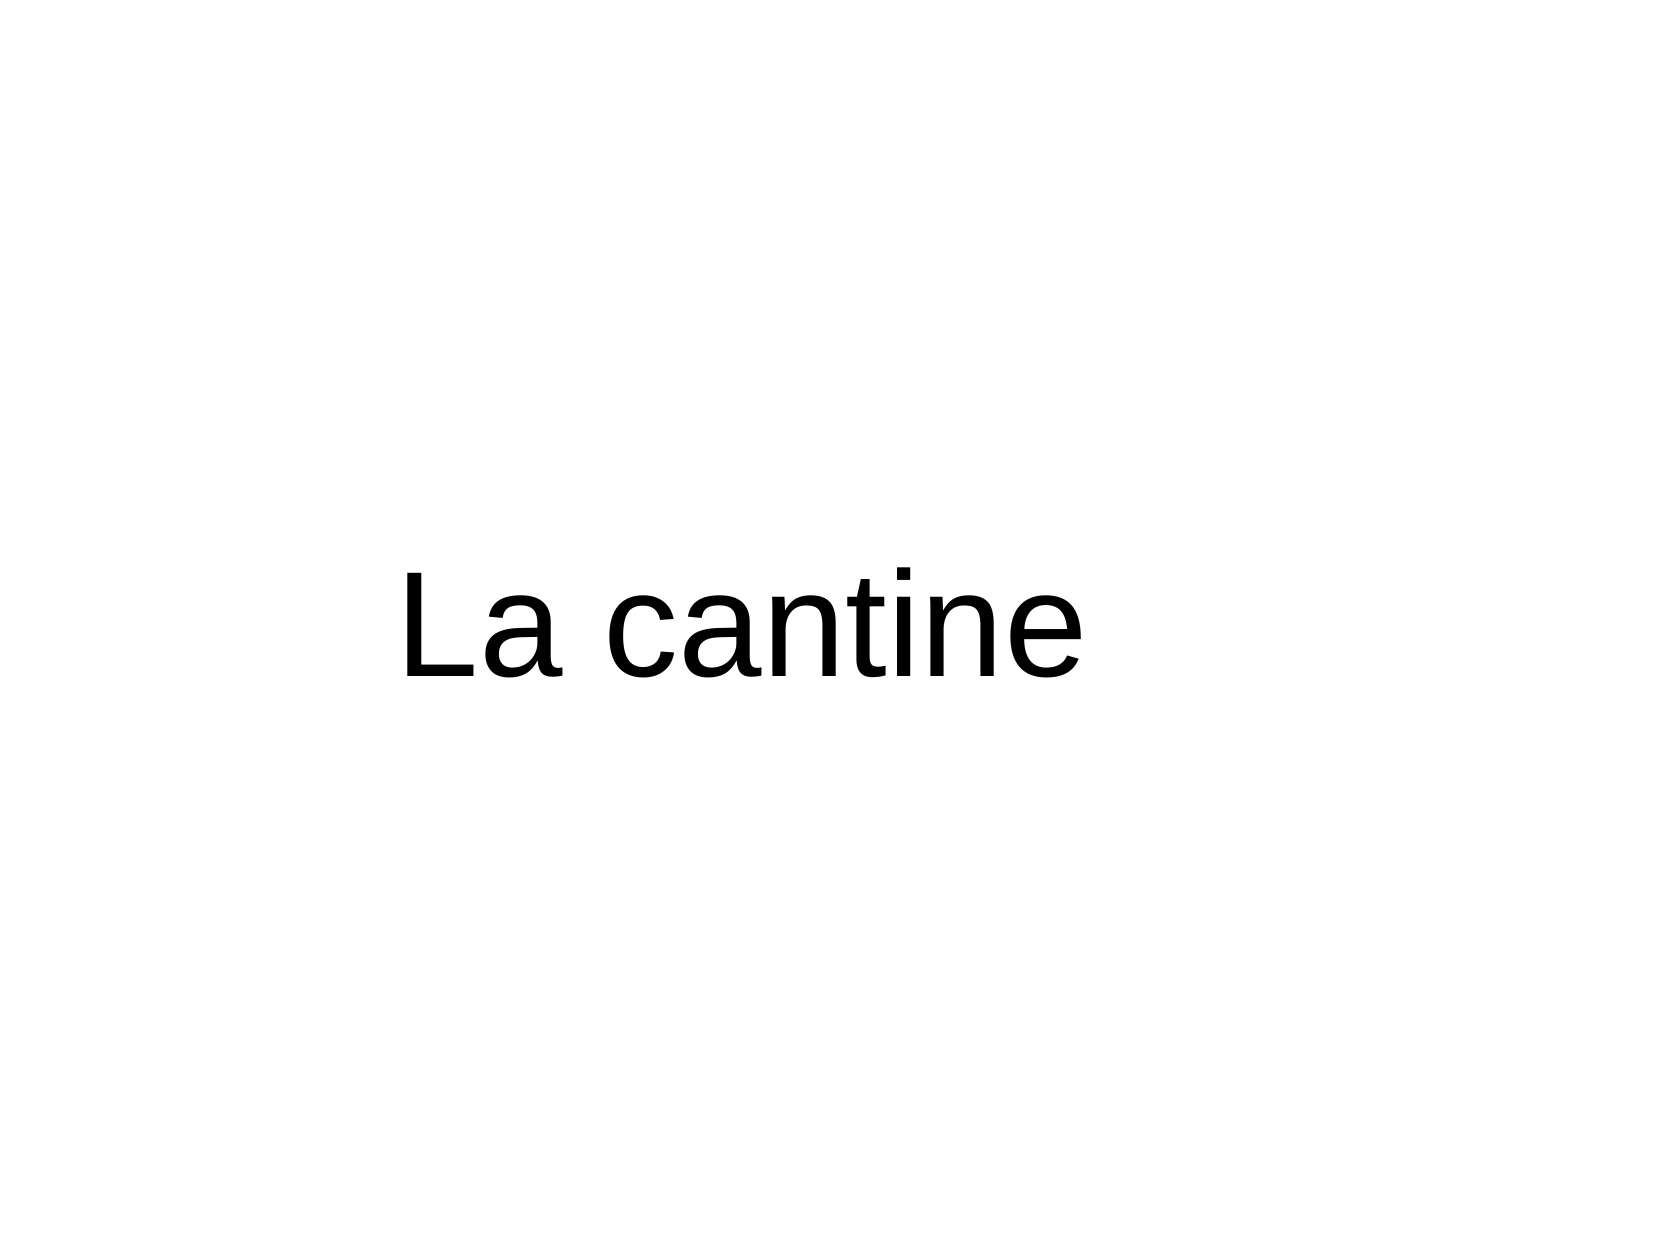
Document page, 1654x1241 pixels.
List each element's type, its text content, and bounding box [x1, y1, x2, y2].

text_box La cantine [380, 533, 1279, 717]
